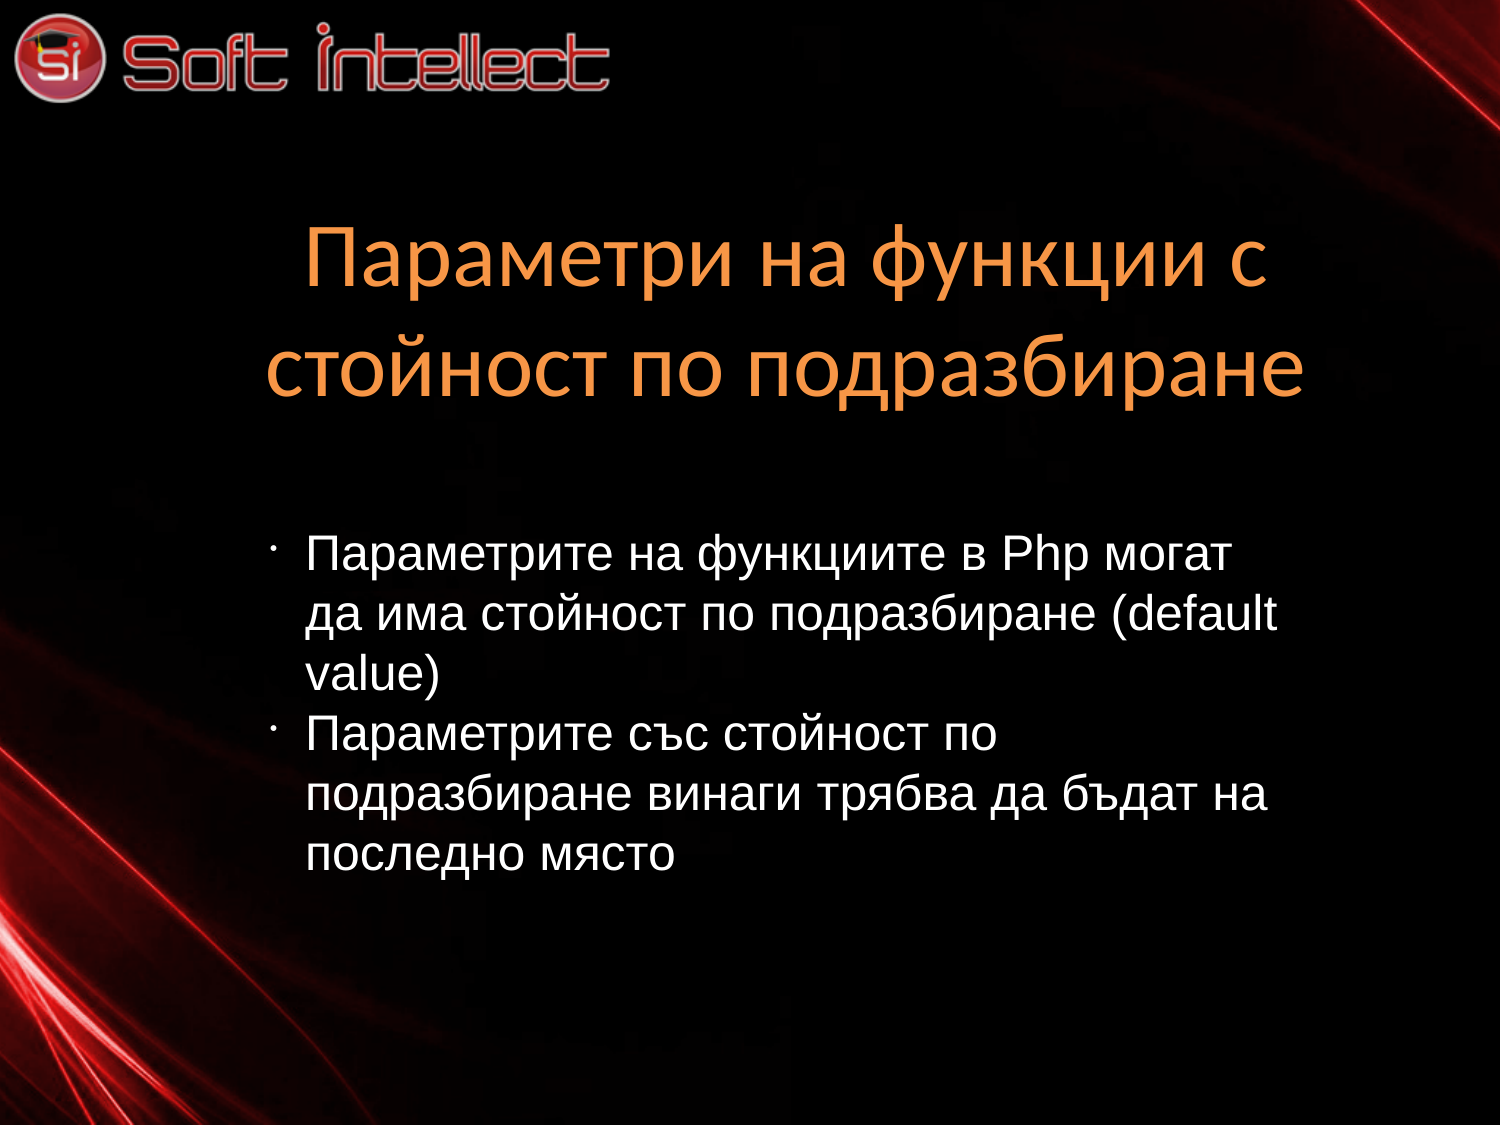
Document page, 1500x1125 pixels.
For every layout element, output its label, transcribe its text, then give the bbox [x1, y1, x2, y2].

picture [0, 0, 1500, 1125]
text_box Параметри на функции с стойност по подразбиране [149, 184, 1424, 425]
text_box Параметрите на функциите в Php могат да има стойност по подразбиране (default value) Параметрите със стойност по подразбиране винаги трябва да бъдат на последно място [255, 513, 1305, 1125]
